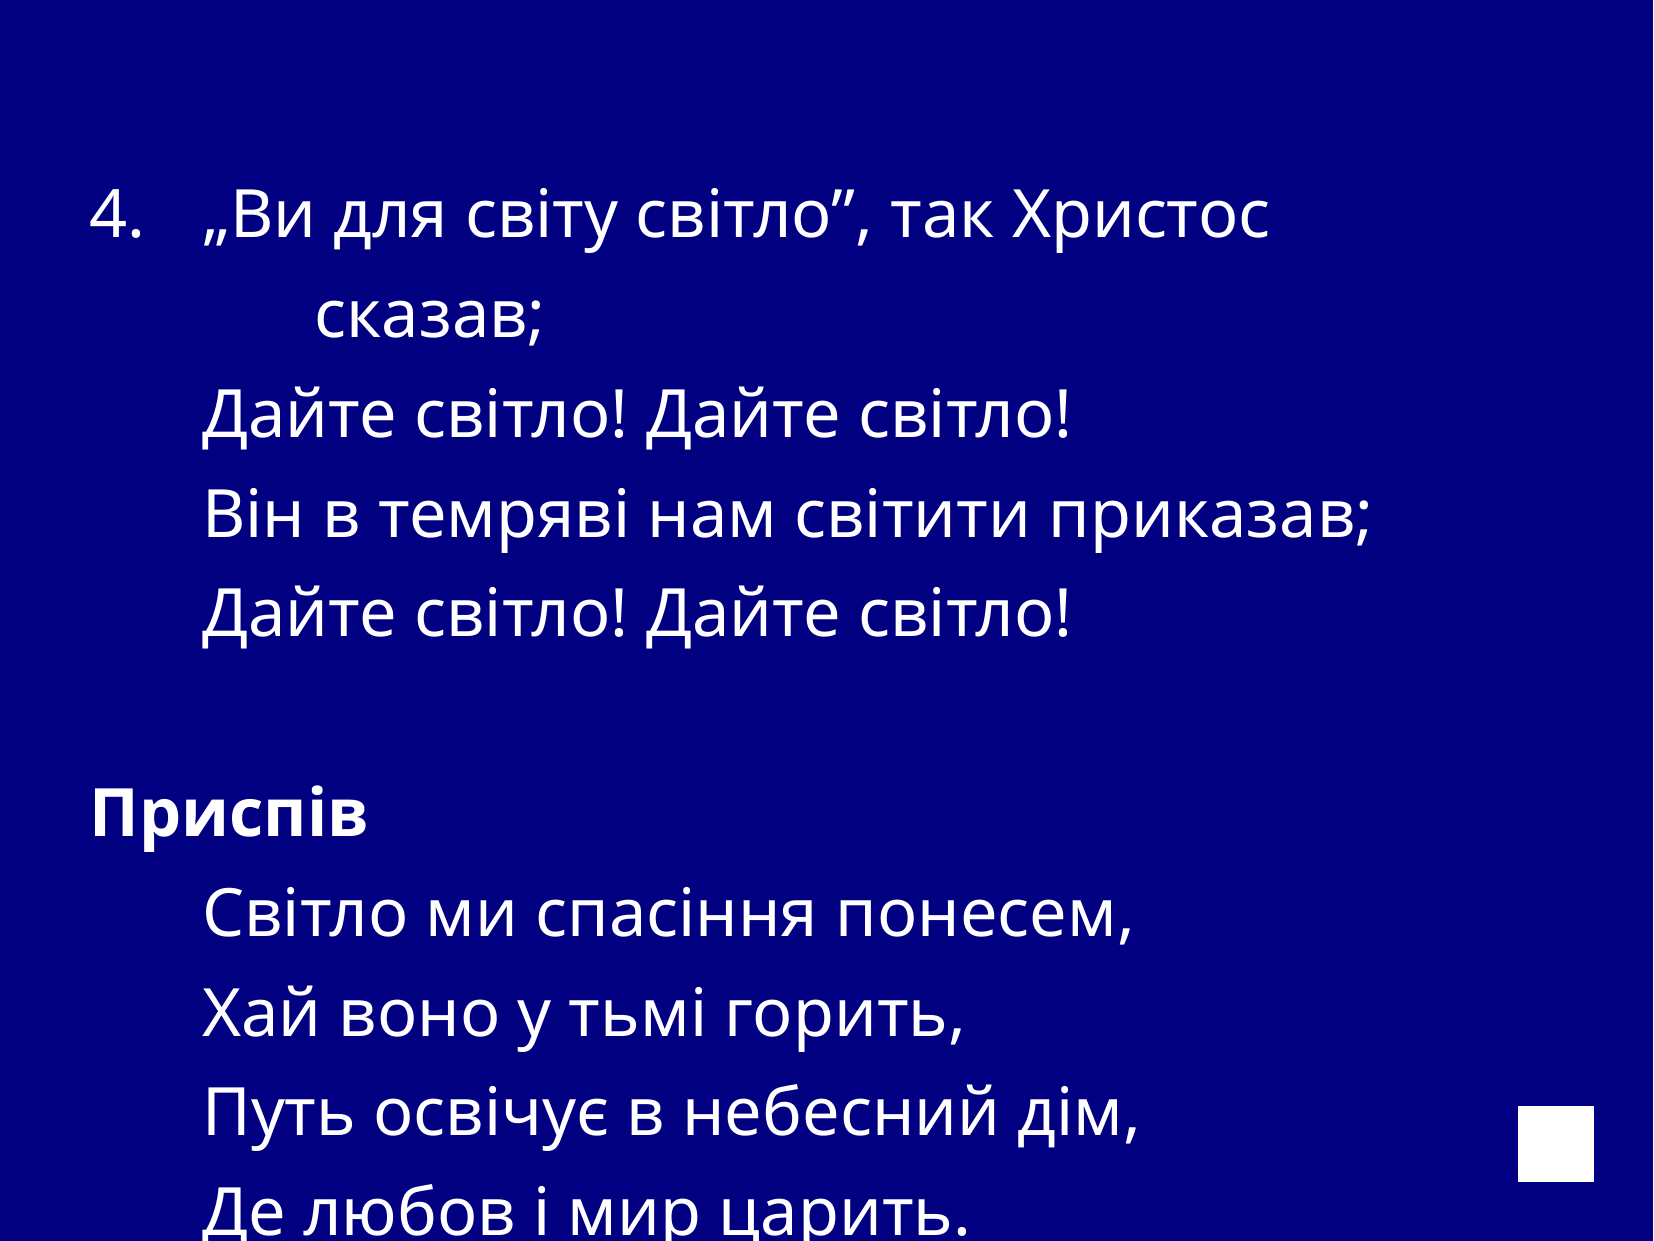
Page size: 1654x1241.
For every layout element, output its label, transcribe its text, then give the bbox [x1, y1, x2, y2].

text_box 4. „Ви для світу світло”, так Христос сказав; Дайте світло! Дайте світло! Він в темряві нам світити приказав; Дайте світло! Дайте світло! Приспів Світло ми спасіння понесем, Хай воно у тьмі горить, Путь освічує в небесний дім, Де любов і мир царить. [75, 150, 1576, 1163]
text_box [1518, 1106, 1594, 1182]
